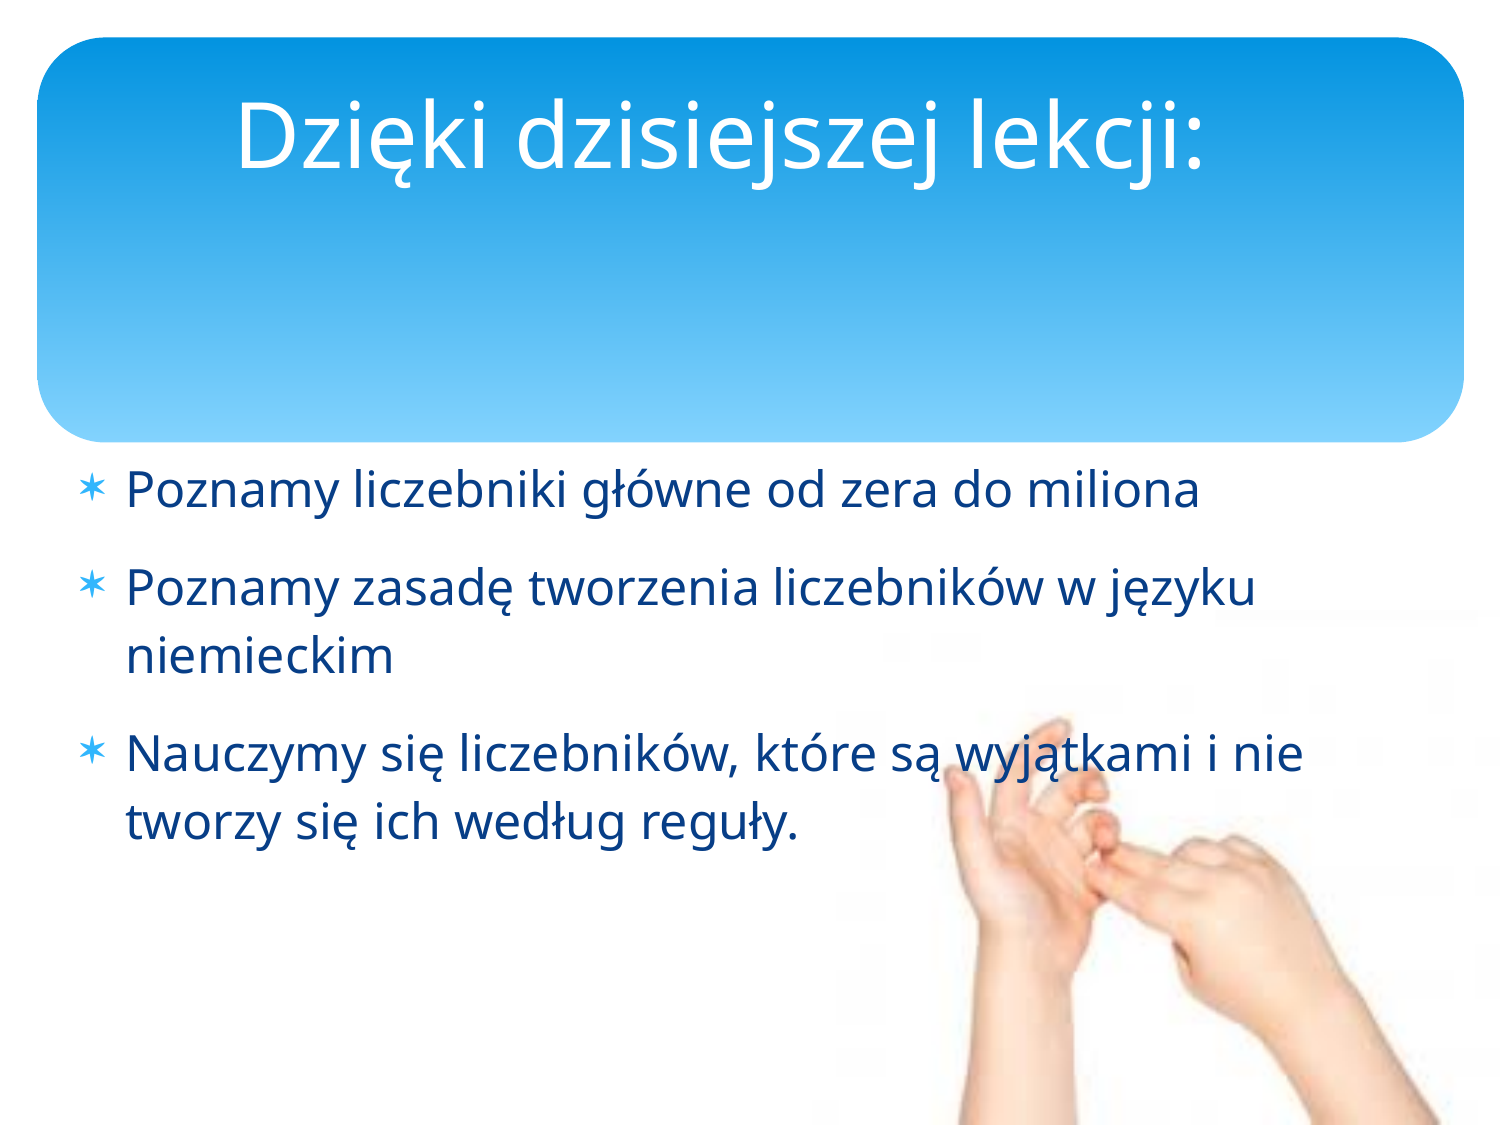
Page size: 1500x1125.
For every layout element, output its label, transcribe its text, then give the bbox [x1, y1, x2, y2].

picture [791, 610, 1500, 1125]
list Poznamy liczebniki główne od zera do miliona Poznamy zasadę tworzenia liczebników w języku niemieckim Nauczymy się liczebników, które są wyjątkami i nie tworzy się ich według reguły. [64, 438, 1447, 1012]
title Dzięki dzisiejszej lekcji: [75, 55, 1425, 261]
